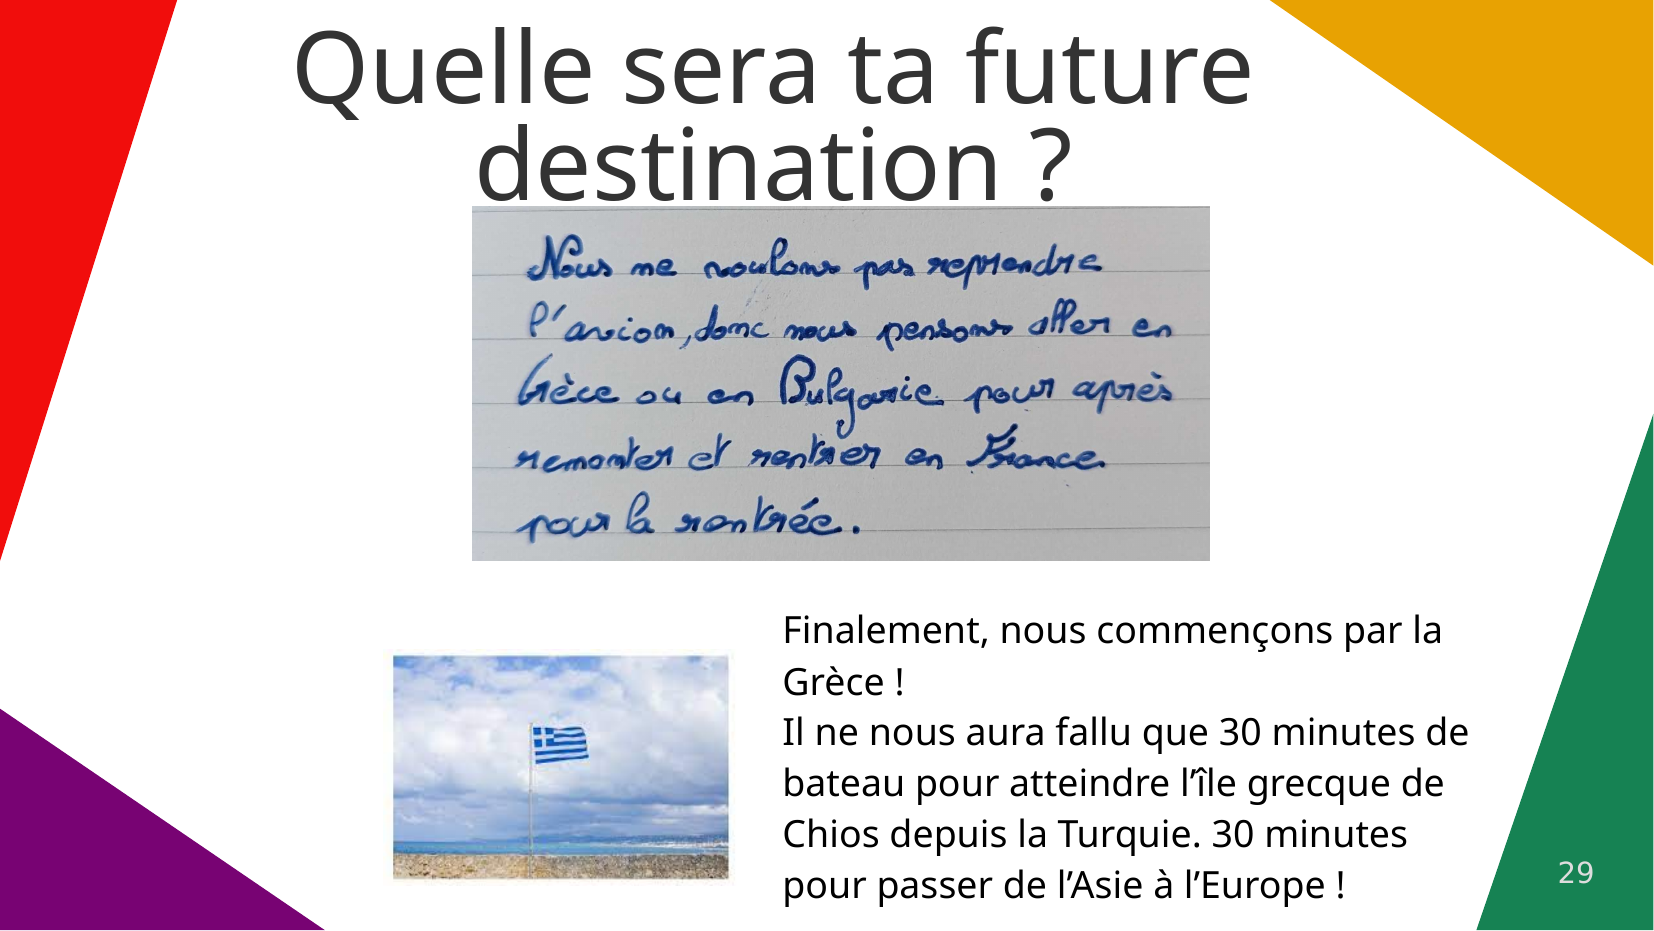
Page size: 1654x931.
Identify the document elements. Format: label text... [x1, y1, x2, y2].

picture [383, 649, 739, 886]
picture [472, 206, 1210, 562]
text_box Finalement, nous commençons par la Grèce ! Il ne nous aura fallu que 30 minutes de bateau pour atteindre l’île grecque de Chios depuis la Turquie. 30 minutes pour passer de l’Asie à l’Europe ! [767, 596, 1506, 931]
title Quelle sera ta future destination ? [124, 0, 1424, 266]
